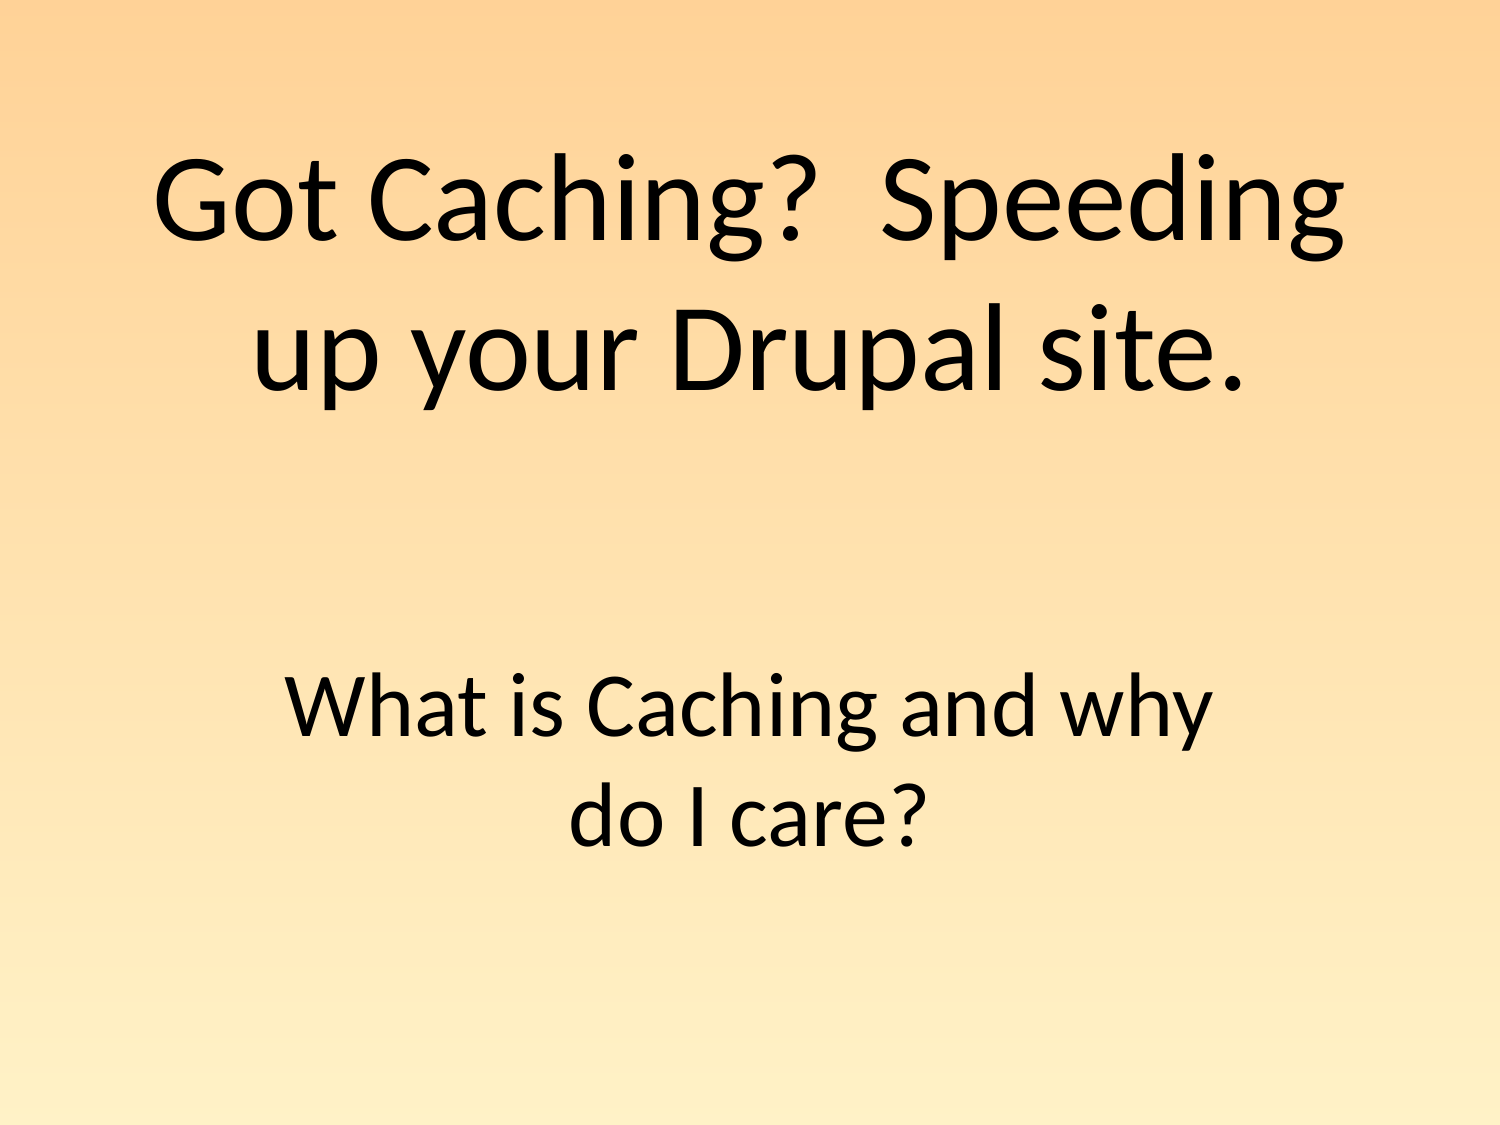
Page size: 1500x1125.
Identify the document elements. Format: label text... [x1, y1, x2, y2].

subtitle What is Caching and why do I care? [225, 637, 1275, 925]
title Got Caching? Speeding up your Drupal site. [112, 108, 1388, 451]
